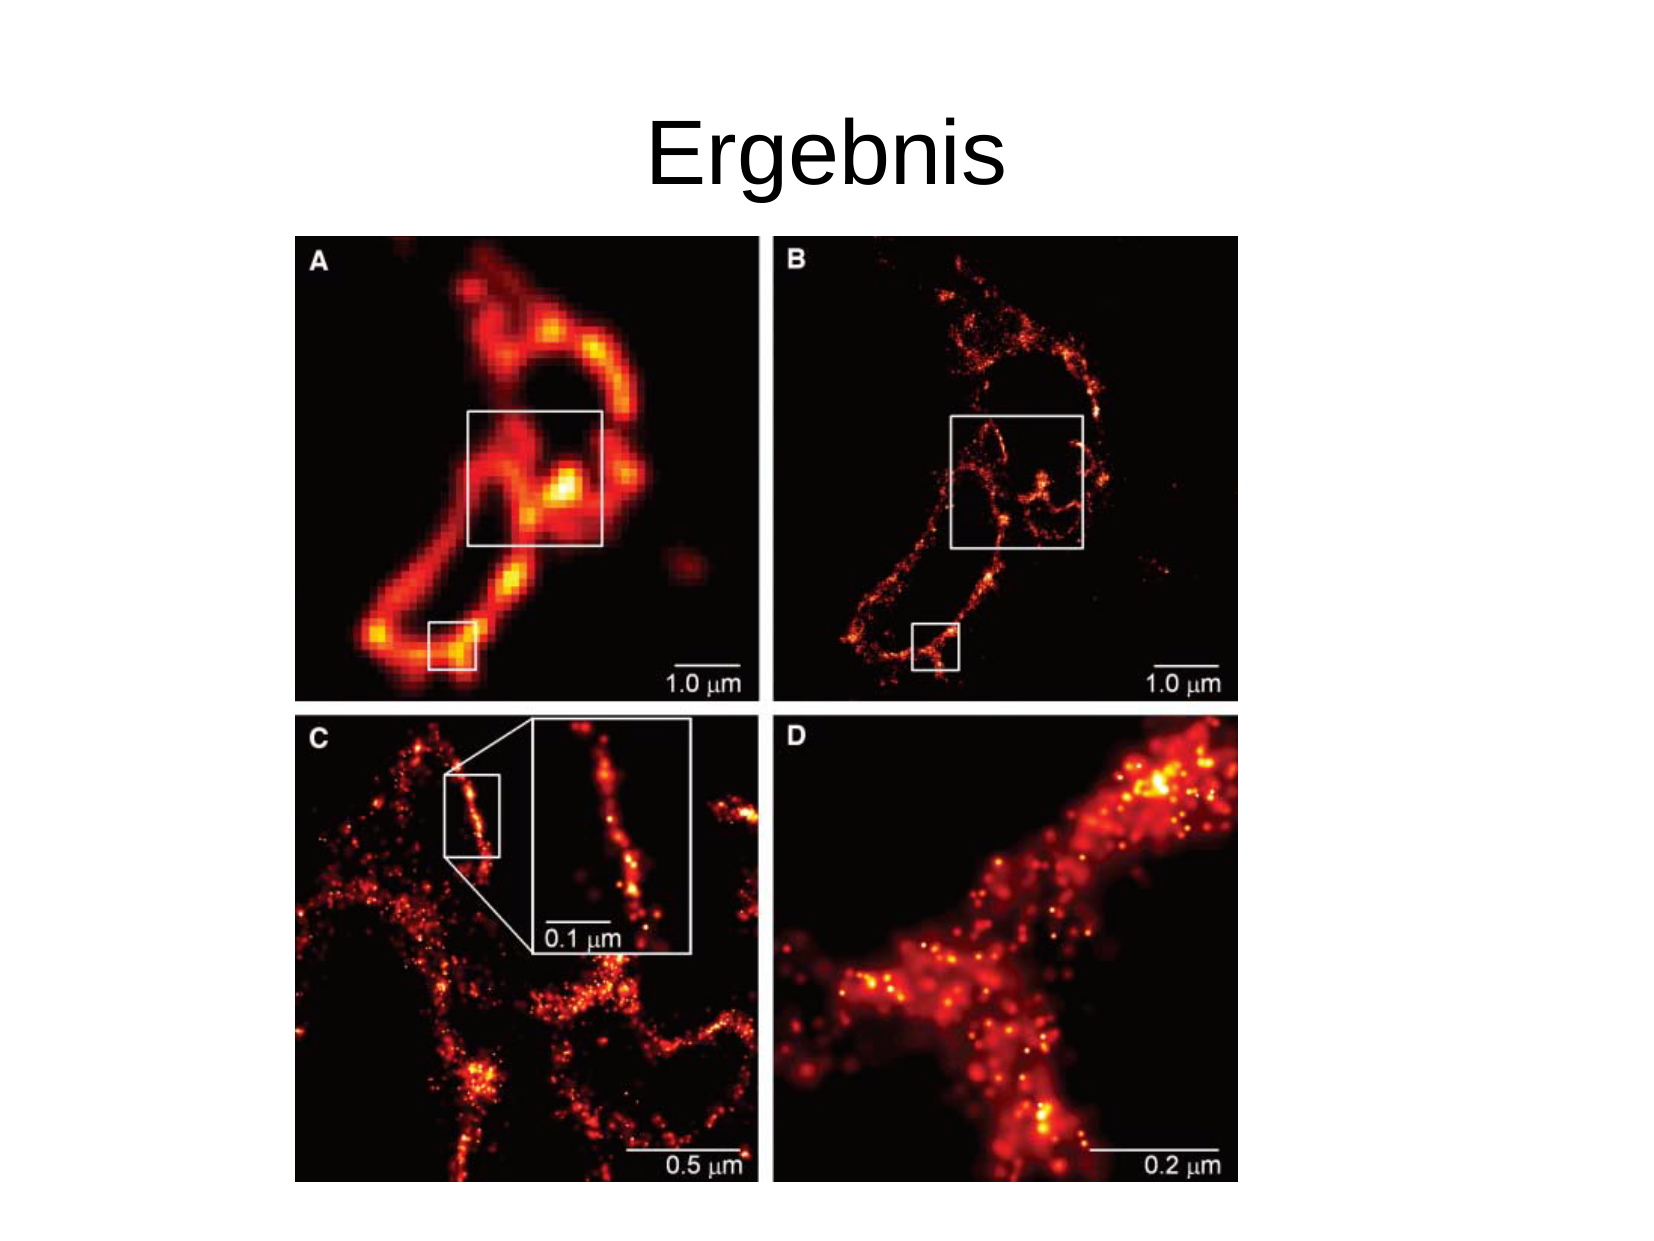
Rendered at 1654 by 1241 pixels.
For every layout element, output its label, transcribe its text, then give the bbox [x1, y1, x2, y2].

title Ergebnis [82, 49, 1571, 257]
picture [295, 257, 1238, 1182]
